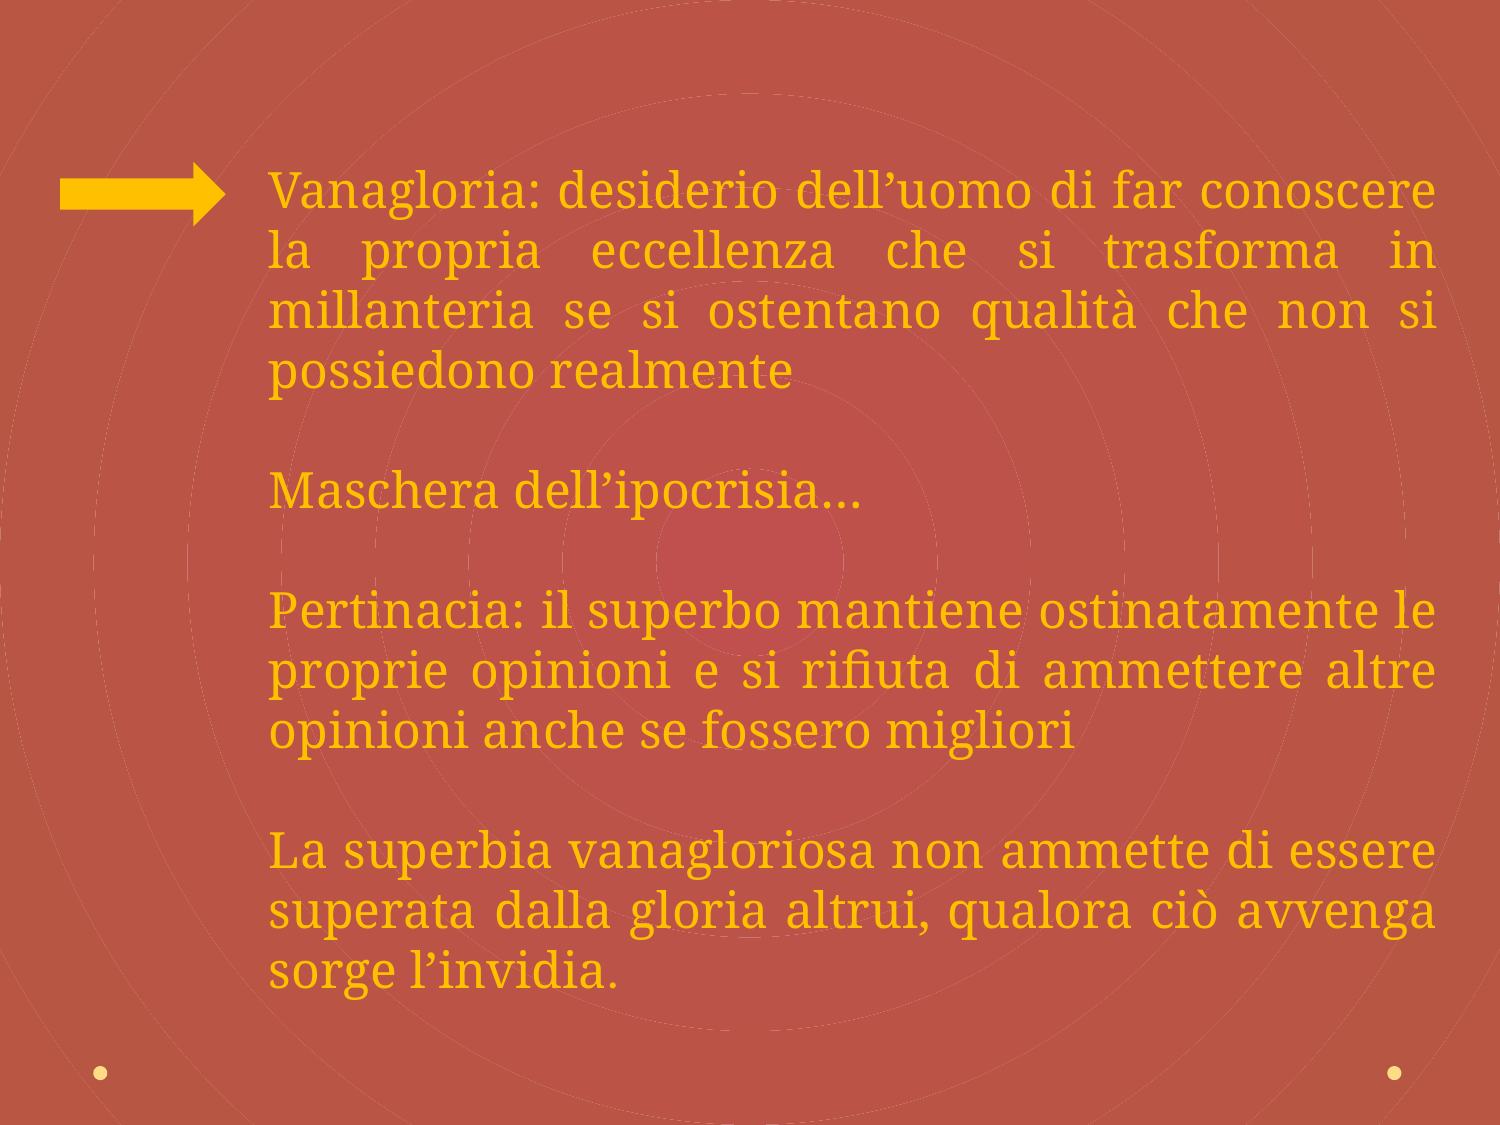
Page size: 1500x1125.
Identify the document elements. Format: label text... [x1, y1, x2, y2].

text_box [62, 166, 223, 222]
text_box Vanagloria: desiderio dell’uomo di far conoscere la propria eccellenza che si trasforma in millanteria se si ostentano qualità che non si possiedono realmente Maschera dell’ipocrisia… Pertinacia: il superbo mantiene ostinatamente le proprie opinioni e si rifiuta di ammettere altre opinioni anche se fossero migliori La superbia vanagloriosa non ammette di essere superata dalla gloria altrui, qualora ciò avvenga sorge l’invidia. [253, 151, 1453, 954]
